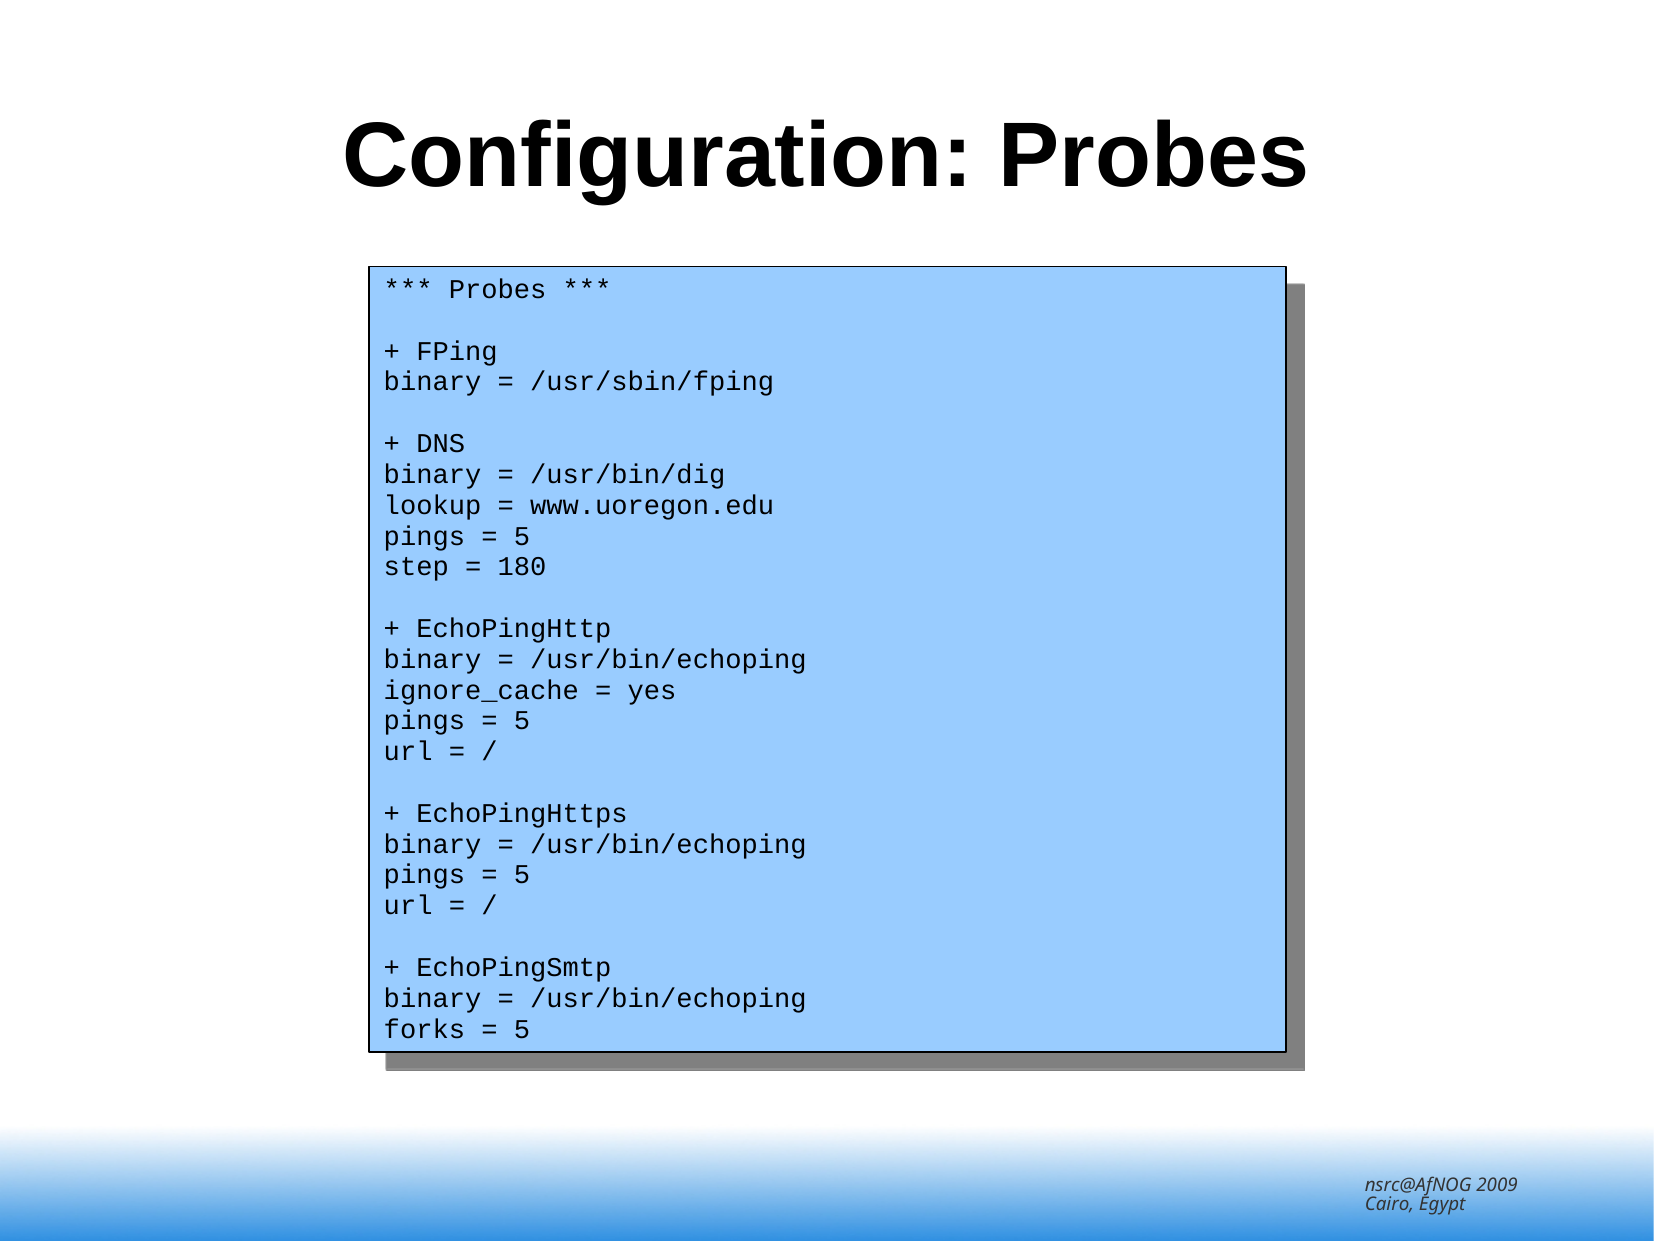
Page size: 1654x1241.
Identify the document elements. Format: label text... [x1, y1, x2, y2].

text_box *** Probes *** + FPing binary = /usr/sbin/fping + DNS binary = /usr/bin/dig lookup = www.uoregon.edu pings = 5 step = 180 + EchoPingHttp binary = /usr/bin/echoping ignore_cache = yes pings = 5 url = / + EchoPingHttps binary = /usr/bin/echoping pings = 5 url = / + EchoPingSmtp binary = /usr/bin/echoping forks = 5 [369, 266, 1286, 1052]
picture [0, 1124, 1654, 1241]
title Configuration: Probes [82, 49, 1571, 257]
